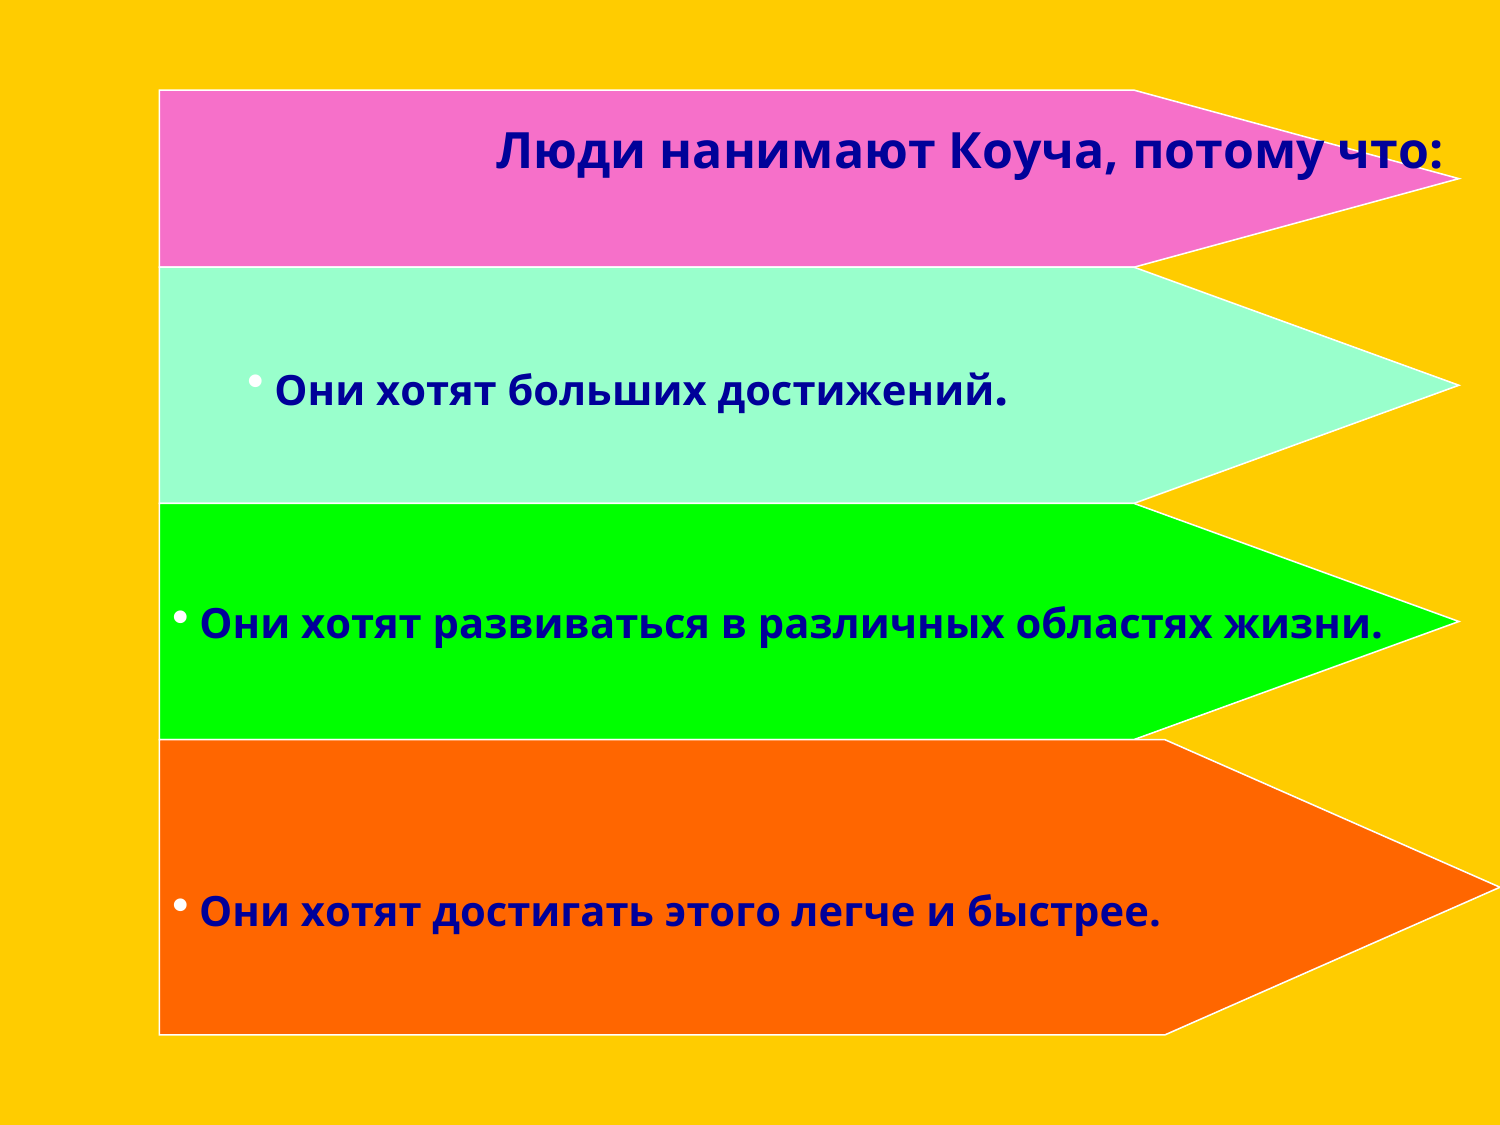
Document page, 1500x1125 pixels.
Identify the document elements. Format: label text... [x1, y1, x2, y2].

text_box Люди нанимают Коуча, потому что: [159, 90, 1459, 267]
text_box Они хотят развиваться в различных областях жизни. [159, 503, 1459, 739]
text_box Они хотят больших достижений. [159, 267, 1459, 503]
text_box Они хотят достигать этого легче и быстрее. [159, 739, 1500, 1035]
